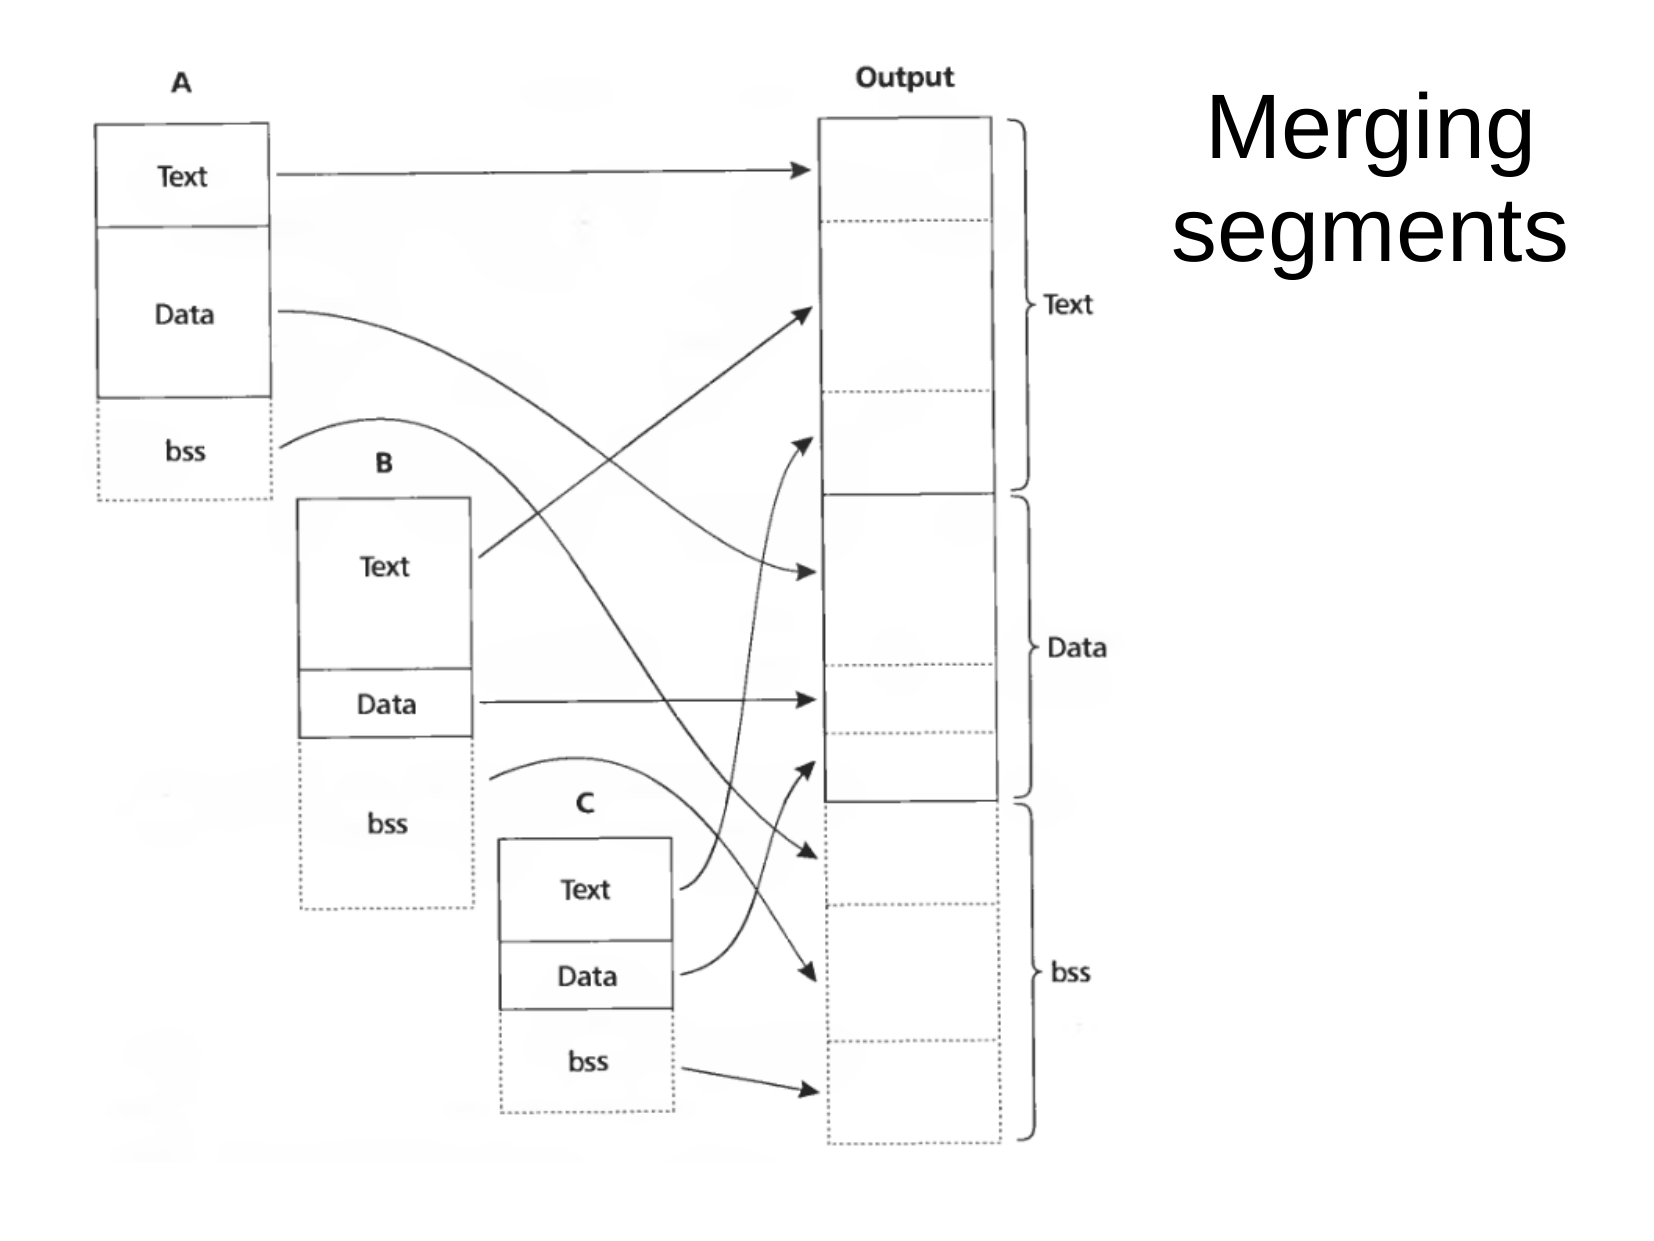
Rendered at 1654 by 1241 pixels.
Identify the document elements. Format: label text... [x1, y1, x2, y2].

picture [56, 56, 1126, 1163]
title Merging segments [1166, 75, 1576, 283]
